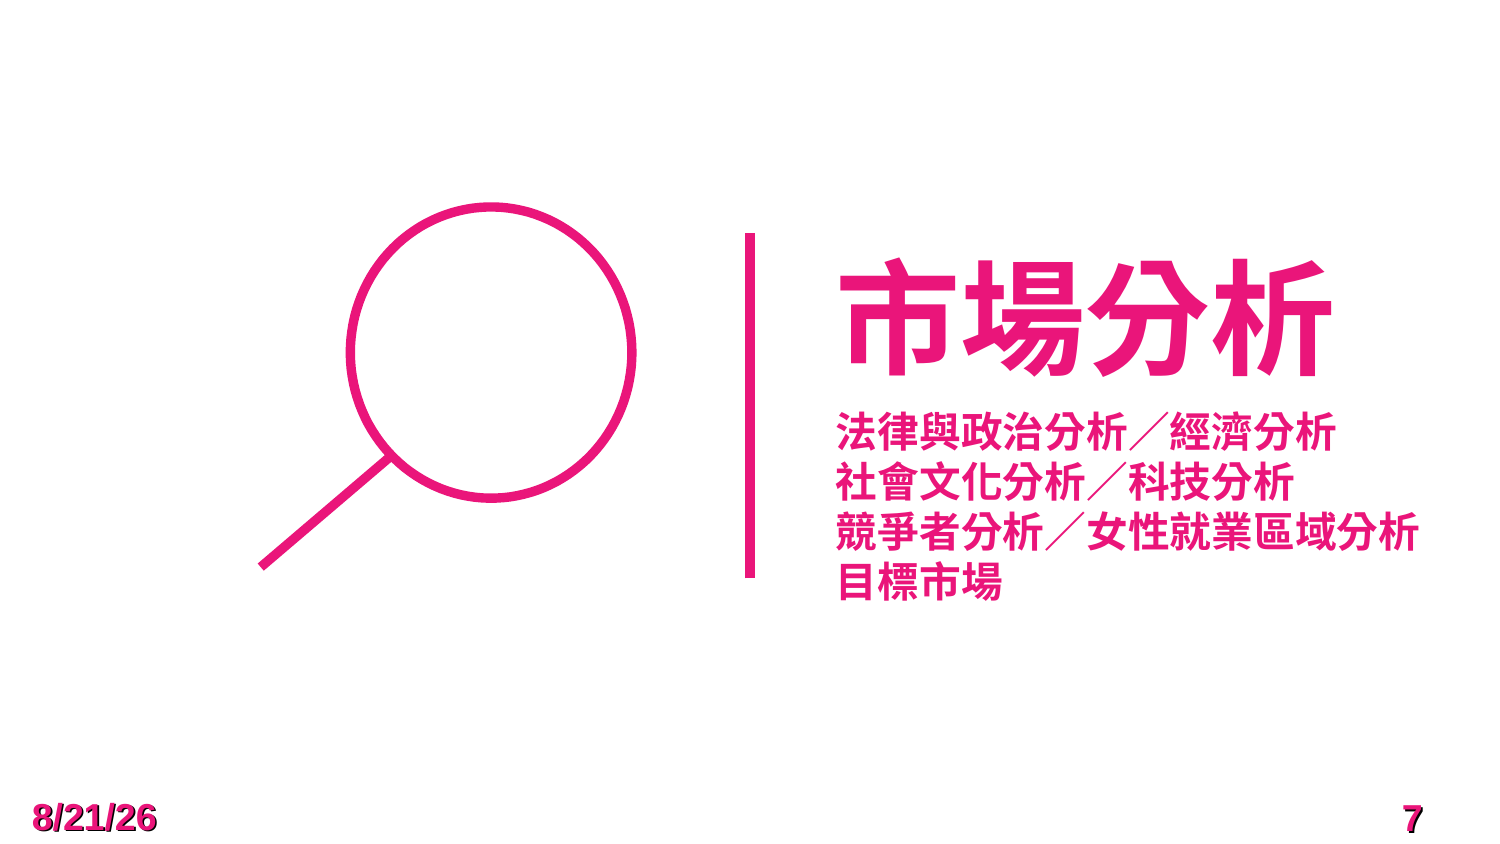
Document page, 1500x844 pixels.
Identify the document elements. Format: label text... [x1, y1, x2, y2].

text_box 2017/10/27 [16, 784, 367, 830]
text_box 7 [1386, 786, 1500, 832]
text_box 法律與政治分析／經濟分析 社會文化分析／科技分析 競爭者分析／女性就業區域分析 目標市場 [820, 398, 1477, 616]
